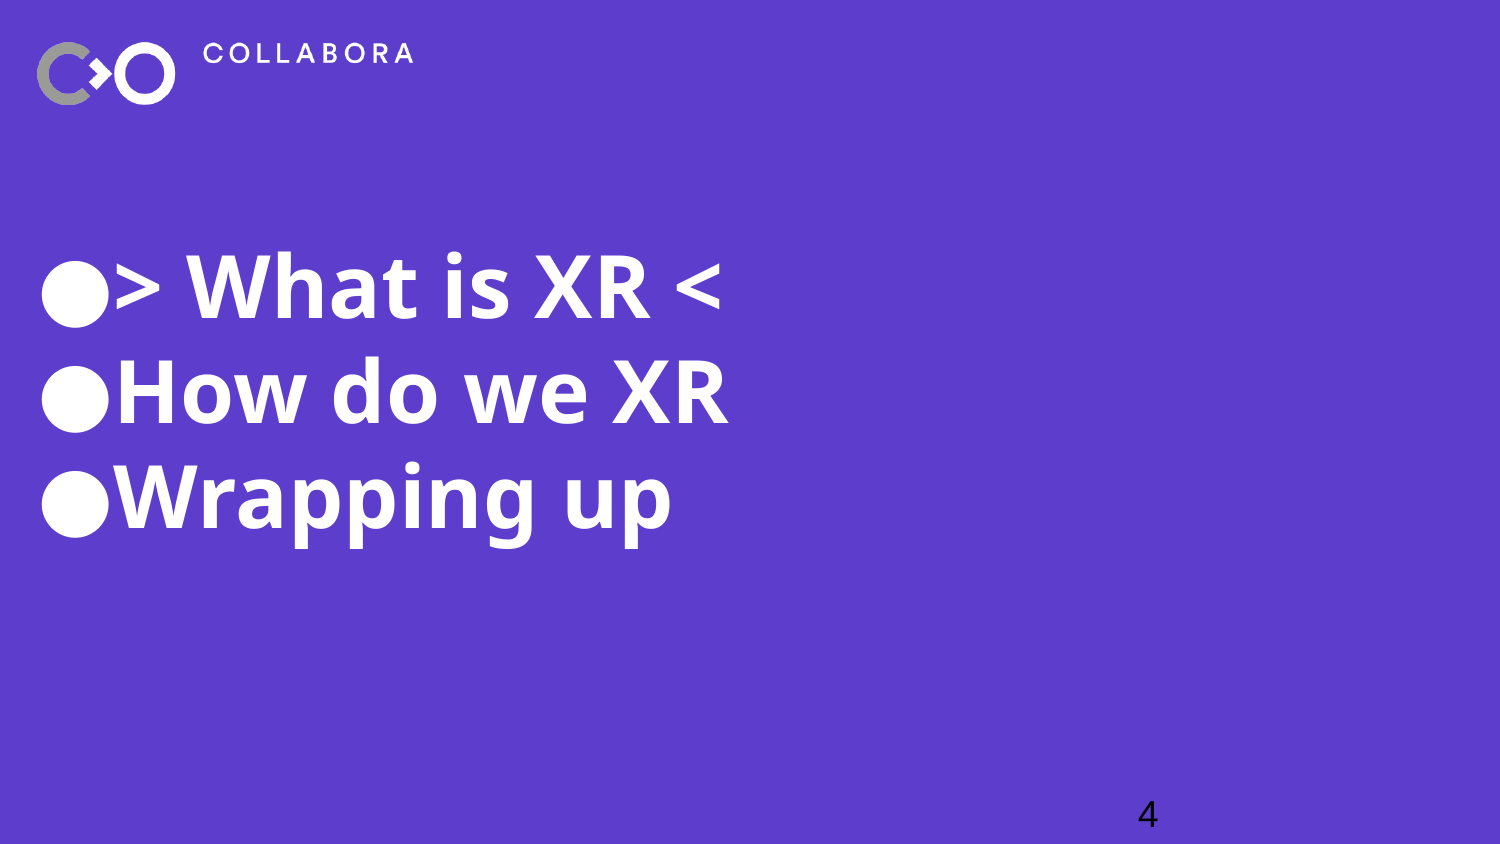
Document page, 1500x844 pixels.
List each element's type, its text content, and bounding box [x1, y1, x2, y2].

text_box > What is XR < How do we XR Wrapping up [37, 286, 1388, 490]
picture [37, 42, 413, 105]
